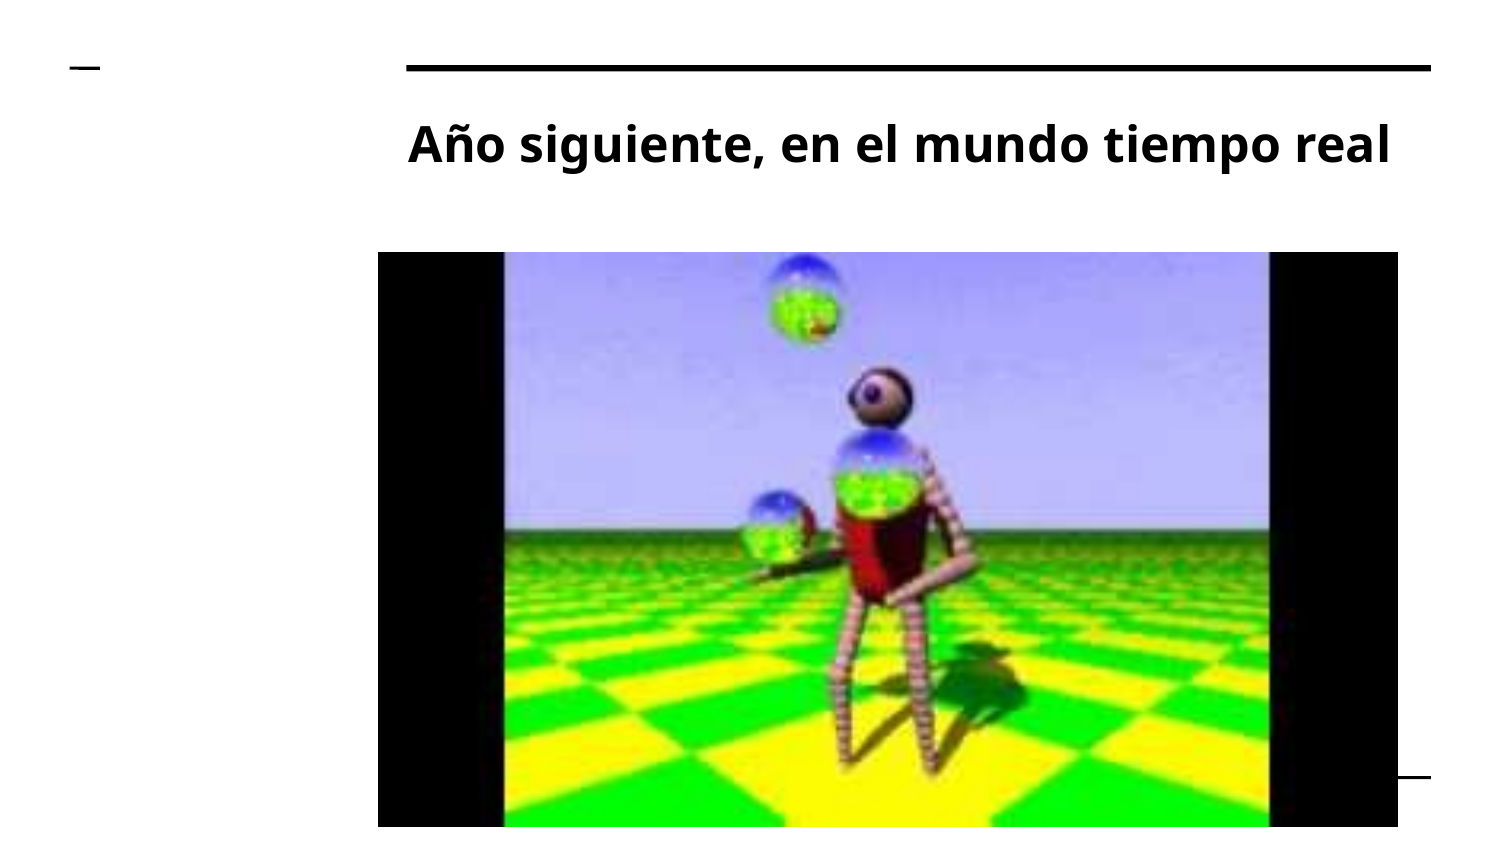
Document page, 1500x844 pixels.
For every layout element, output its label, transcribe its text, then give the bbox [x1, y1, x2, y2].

picture [378, 252, 1398, 827]
title Año siguiente, en el mundo tiempo real [393, 94, 1431, 199]
